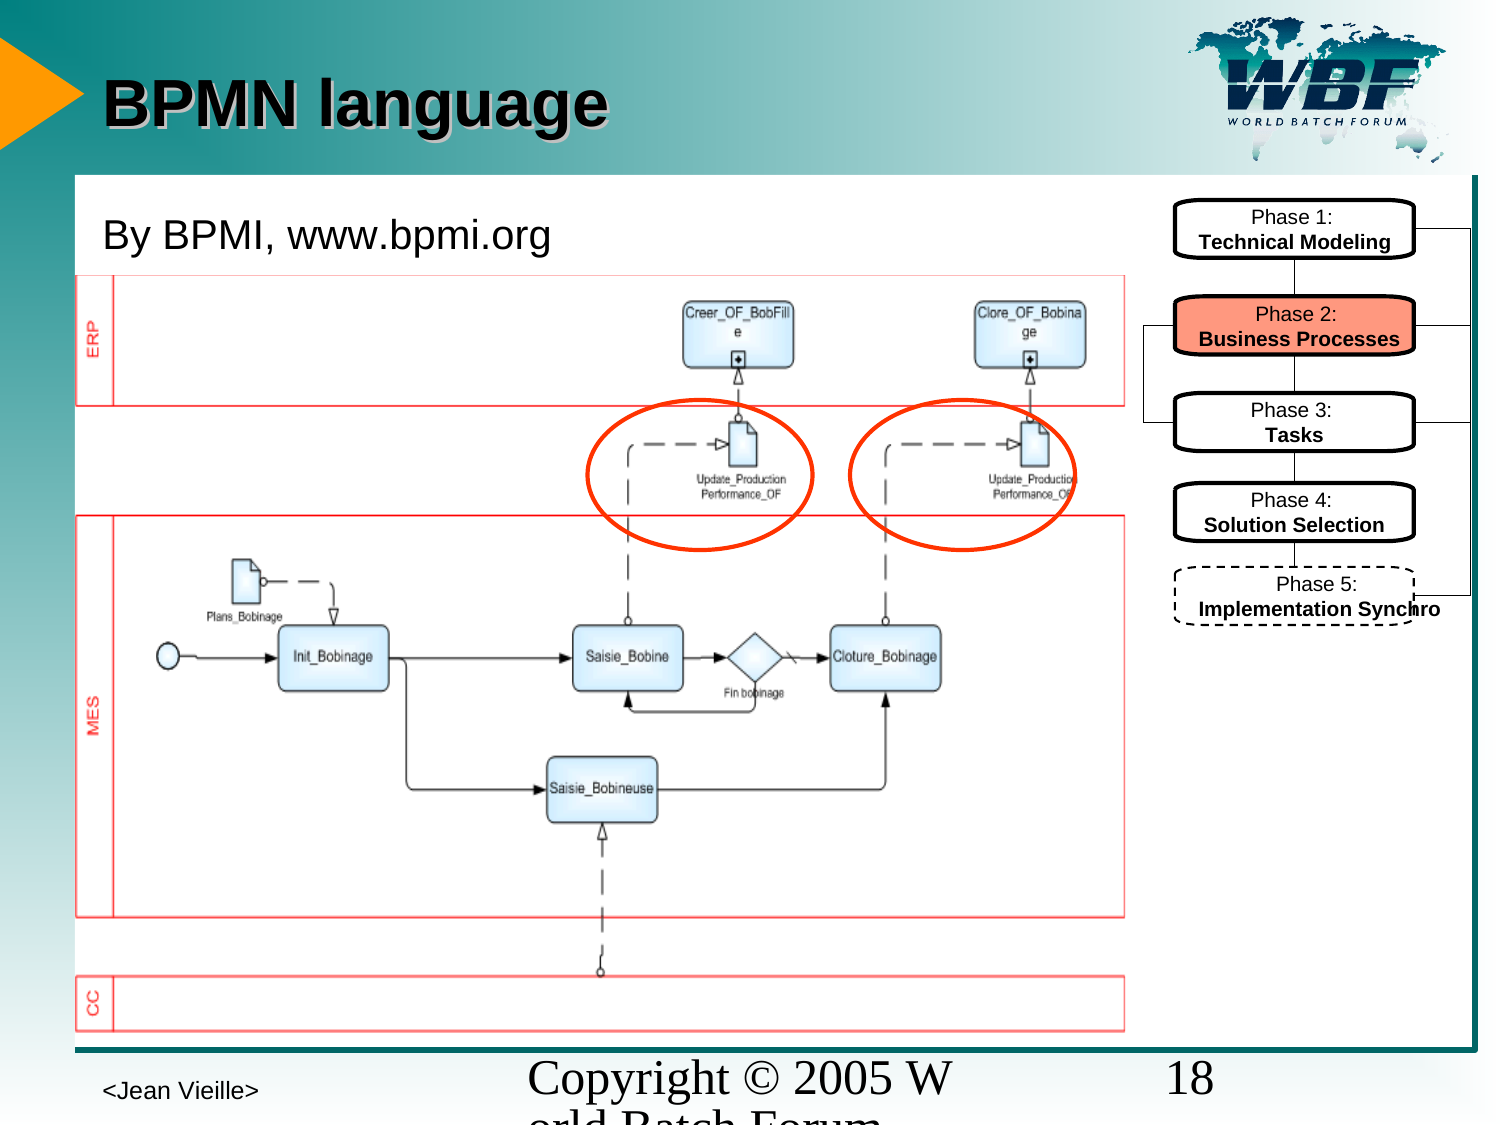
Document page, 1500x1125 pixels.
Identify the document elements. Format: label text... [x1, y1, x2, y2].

text_box Phase 1: Technical Modeling [1174, 199, 1414, 258]
picture [630, 1113, 643, 1125]
picture [0, 0, 1500, 1125]
text_box Phase 3: Tasks [1174, 392, 1414, 452]
list By BPMI, www.bpmi.org [87, 199, 1126, 275]
title BPMN language [87, 37, 1188, 163]
text_box Phase 4: Solution Selection [1174, 483, 1414, 542]
text_box Phase 5: Implementation Synchro [1174, 566, 1414, 625]
text_box Phase 2: Business Processes [1174, 296, 1414, 355]
